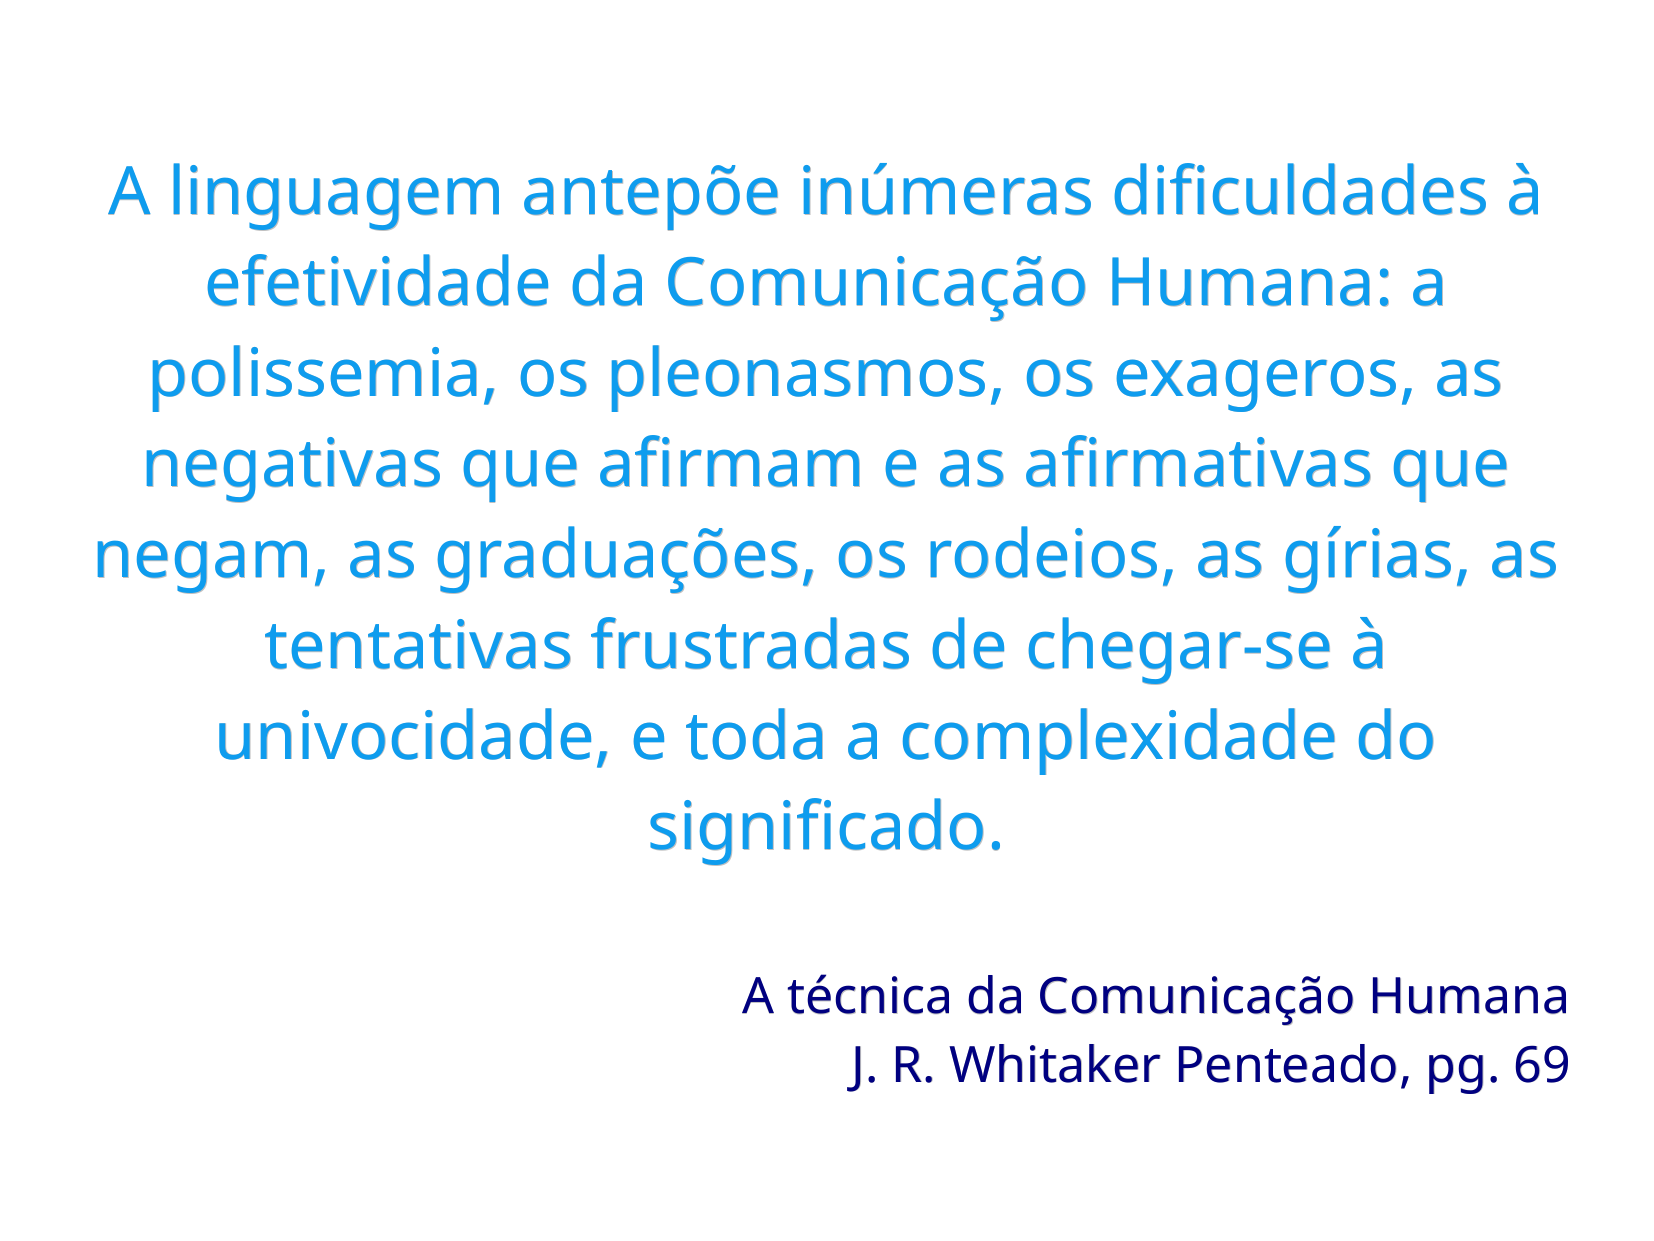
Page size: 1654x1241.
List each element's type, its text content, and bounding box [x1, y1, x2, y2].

text_box A linguagem antepõe inúmeras dificuldades à efetividade da Comunicação Humana: a polissemia, os pleonasmos, os exageros, as negativas que afirmam e as afirmativas que negam, as graduações, os rodeios, as gírias, as tentativas frustradas de chegar-se à univocidade, e toda a complexidade do significado. A técnica da Comunicação Humana J. R. Whitaker Penteado, pg. 69 [82, 218, 1571, 1022]
